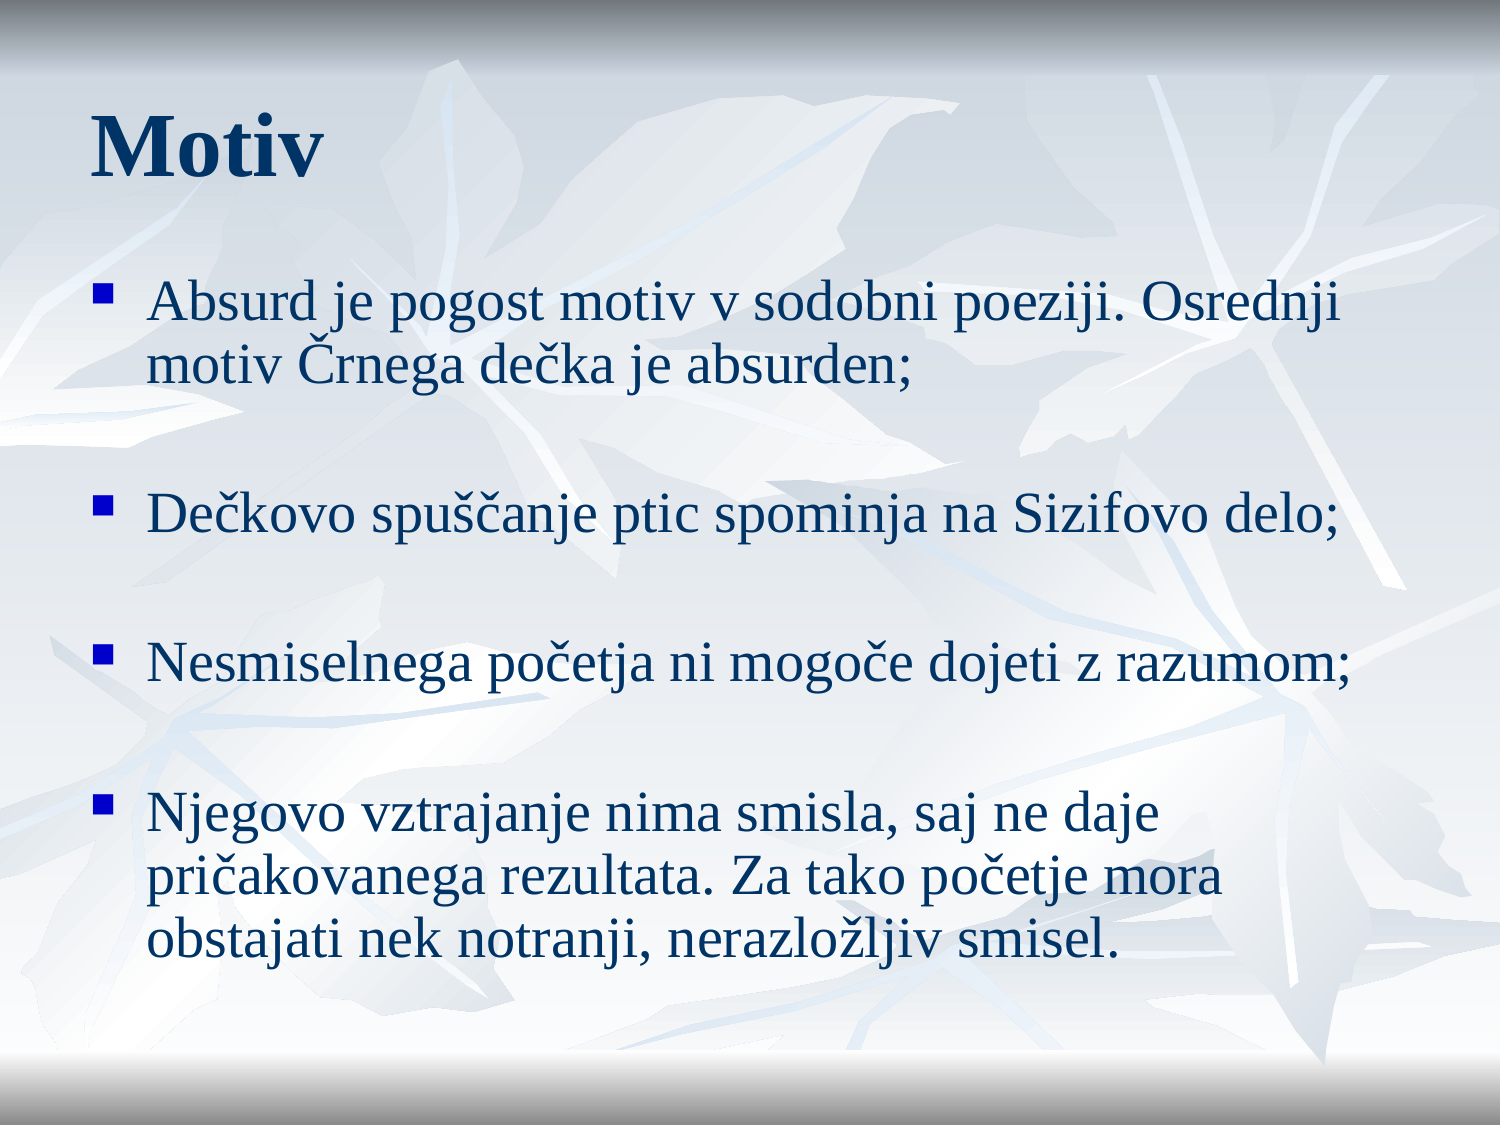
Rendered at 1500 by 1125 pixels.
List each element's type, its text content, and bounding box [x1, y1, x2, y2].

list Absurd je pogost motiv v sodobni poeziji. Osrednji motiv Črnega dečka je absurden; Dečkovo spuščanje ptic spominja na Sizifovo delo; Nesmiselnega početja ni mogoče dojeti z razumom; Njegovo vztrajanje nima smisla, saj ne daje pričakovanega rezultata. Za tako početje mora obstajati nek notranji, nerazložljiv smisel. [75, 262, 1425, 1006]
title Motiv [75, 45, 1425, 234]
